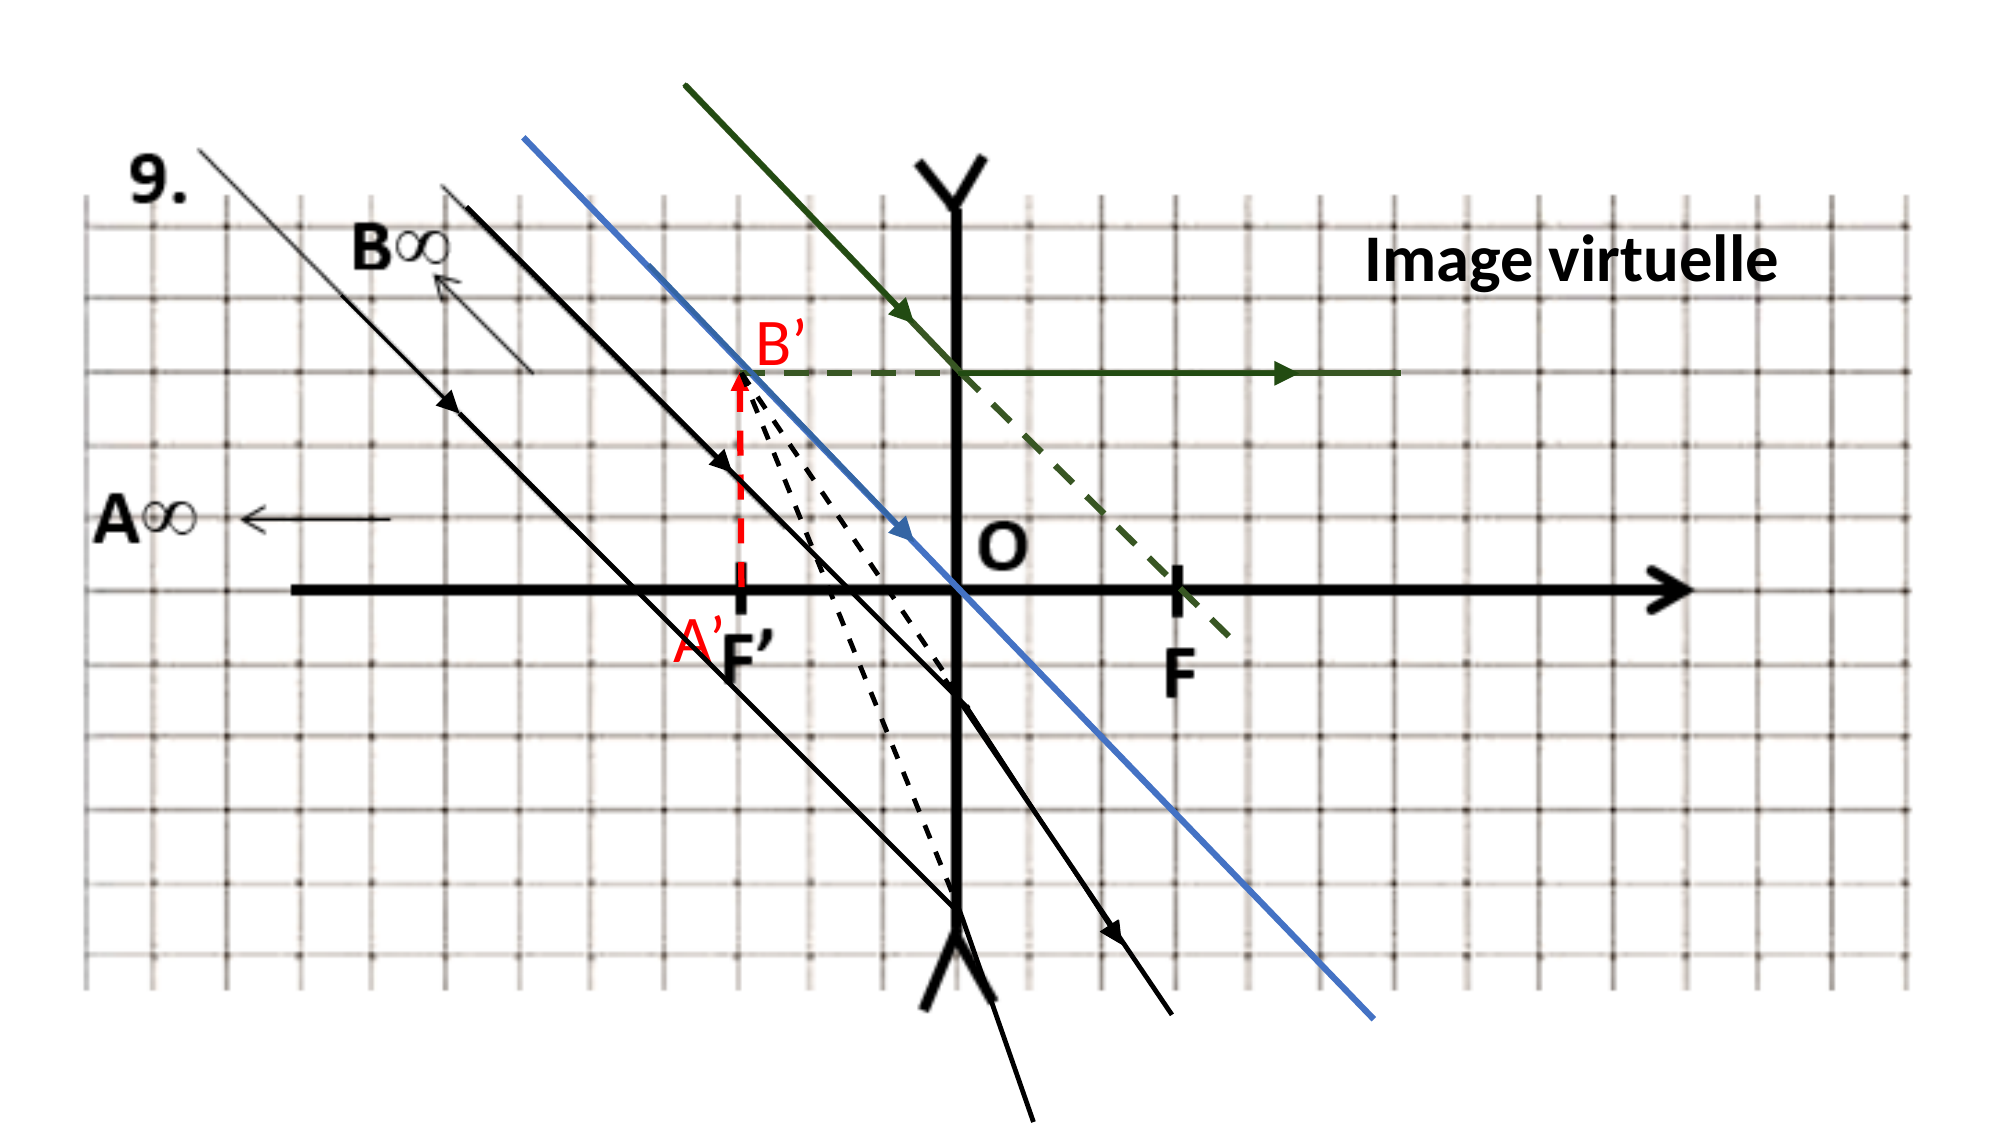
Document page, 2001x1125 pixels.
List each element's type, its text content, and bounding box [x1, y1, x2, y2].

text_box A’ [658, 617, 725, 684]
text_box A’ [688, 626, 699, 646]
text_box B’ [740, 291, 823, 387]
text_box B’ [748, 376, 761, 387]
text_box A’ [658, 588, 741, 684]
text_box Image virtuelle [1349, 206, 1810, 302]
picture [59, 123, 1931, 1033]
